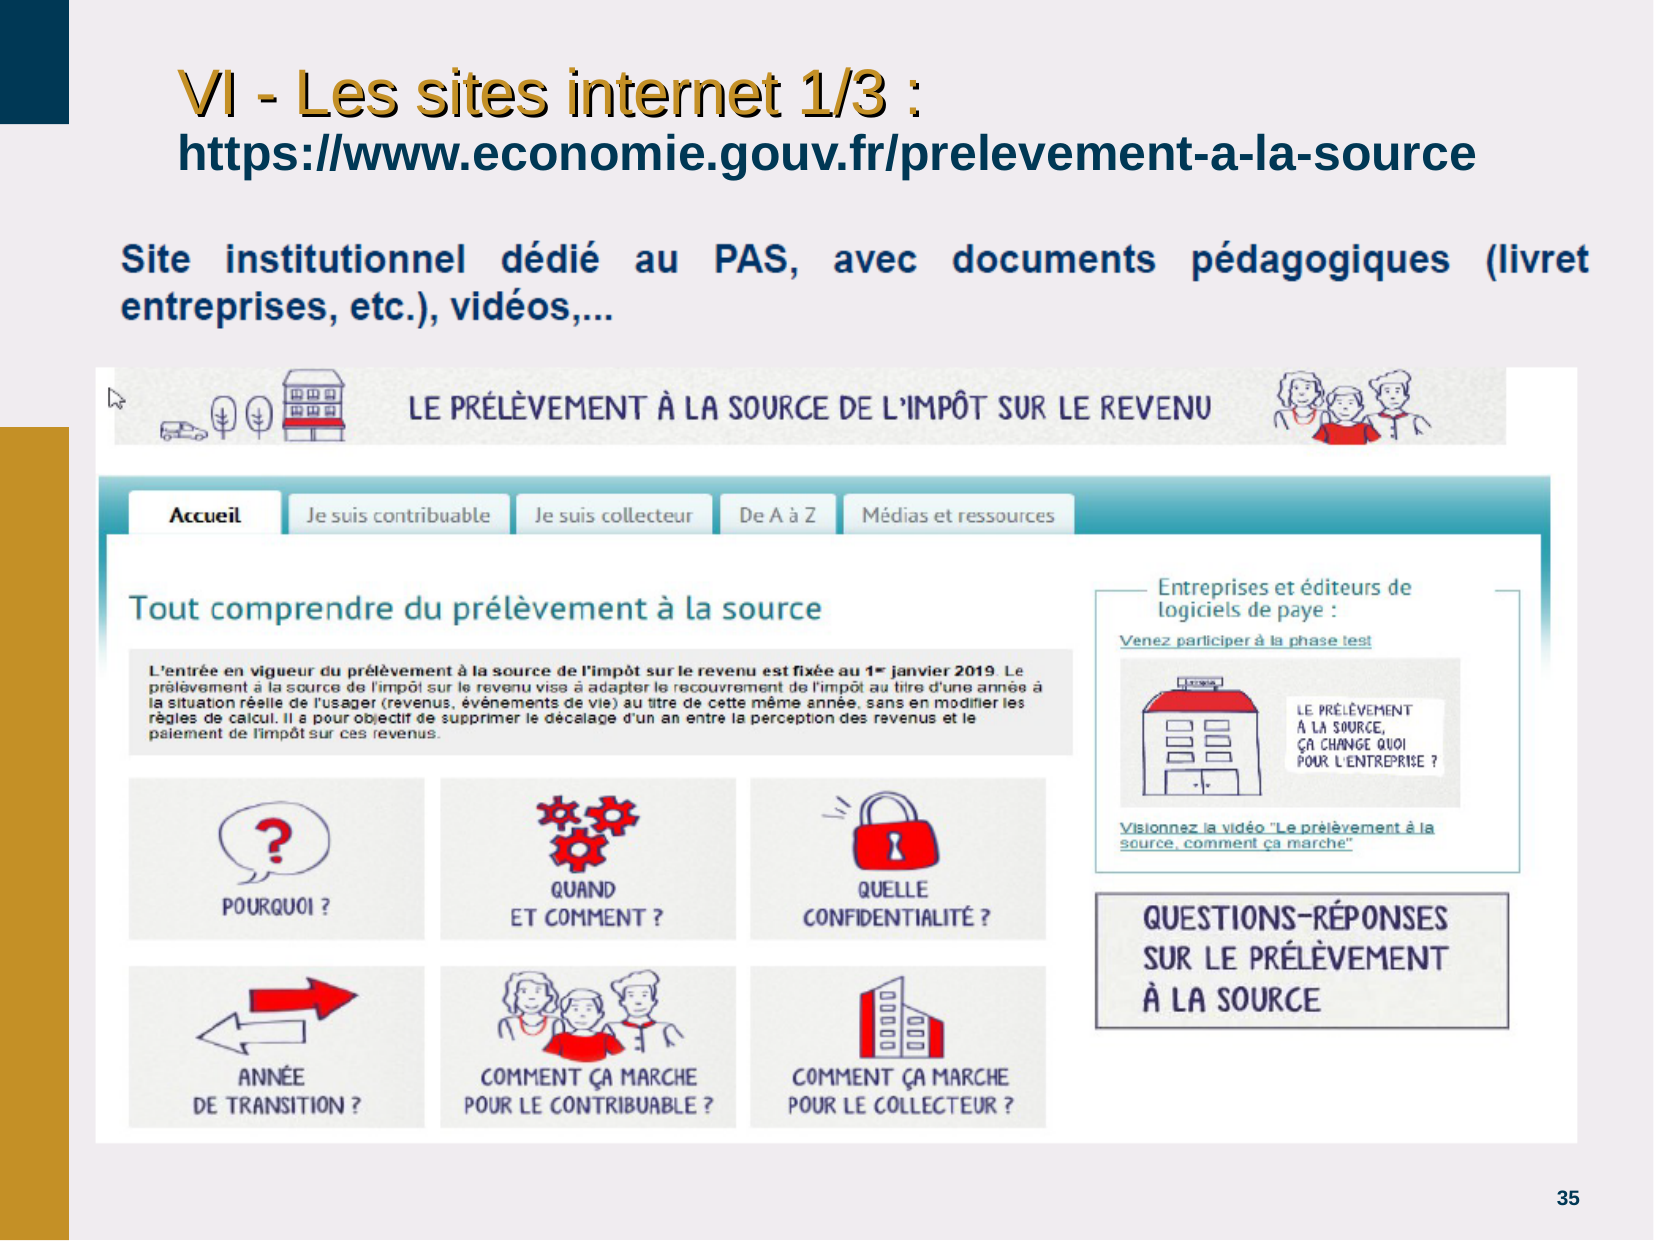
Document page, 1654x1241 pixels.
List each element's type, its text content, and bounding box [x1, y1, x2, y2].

text_box <numéro> [1429, 1181, 1595, 1220]
title VI - Les sites internet 1/3 : https://www.economie.gouv.fr/prelevement-a-la-source [177, 31, 1587, 236]
picture [88, 236, 1595, 1152]
